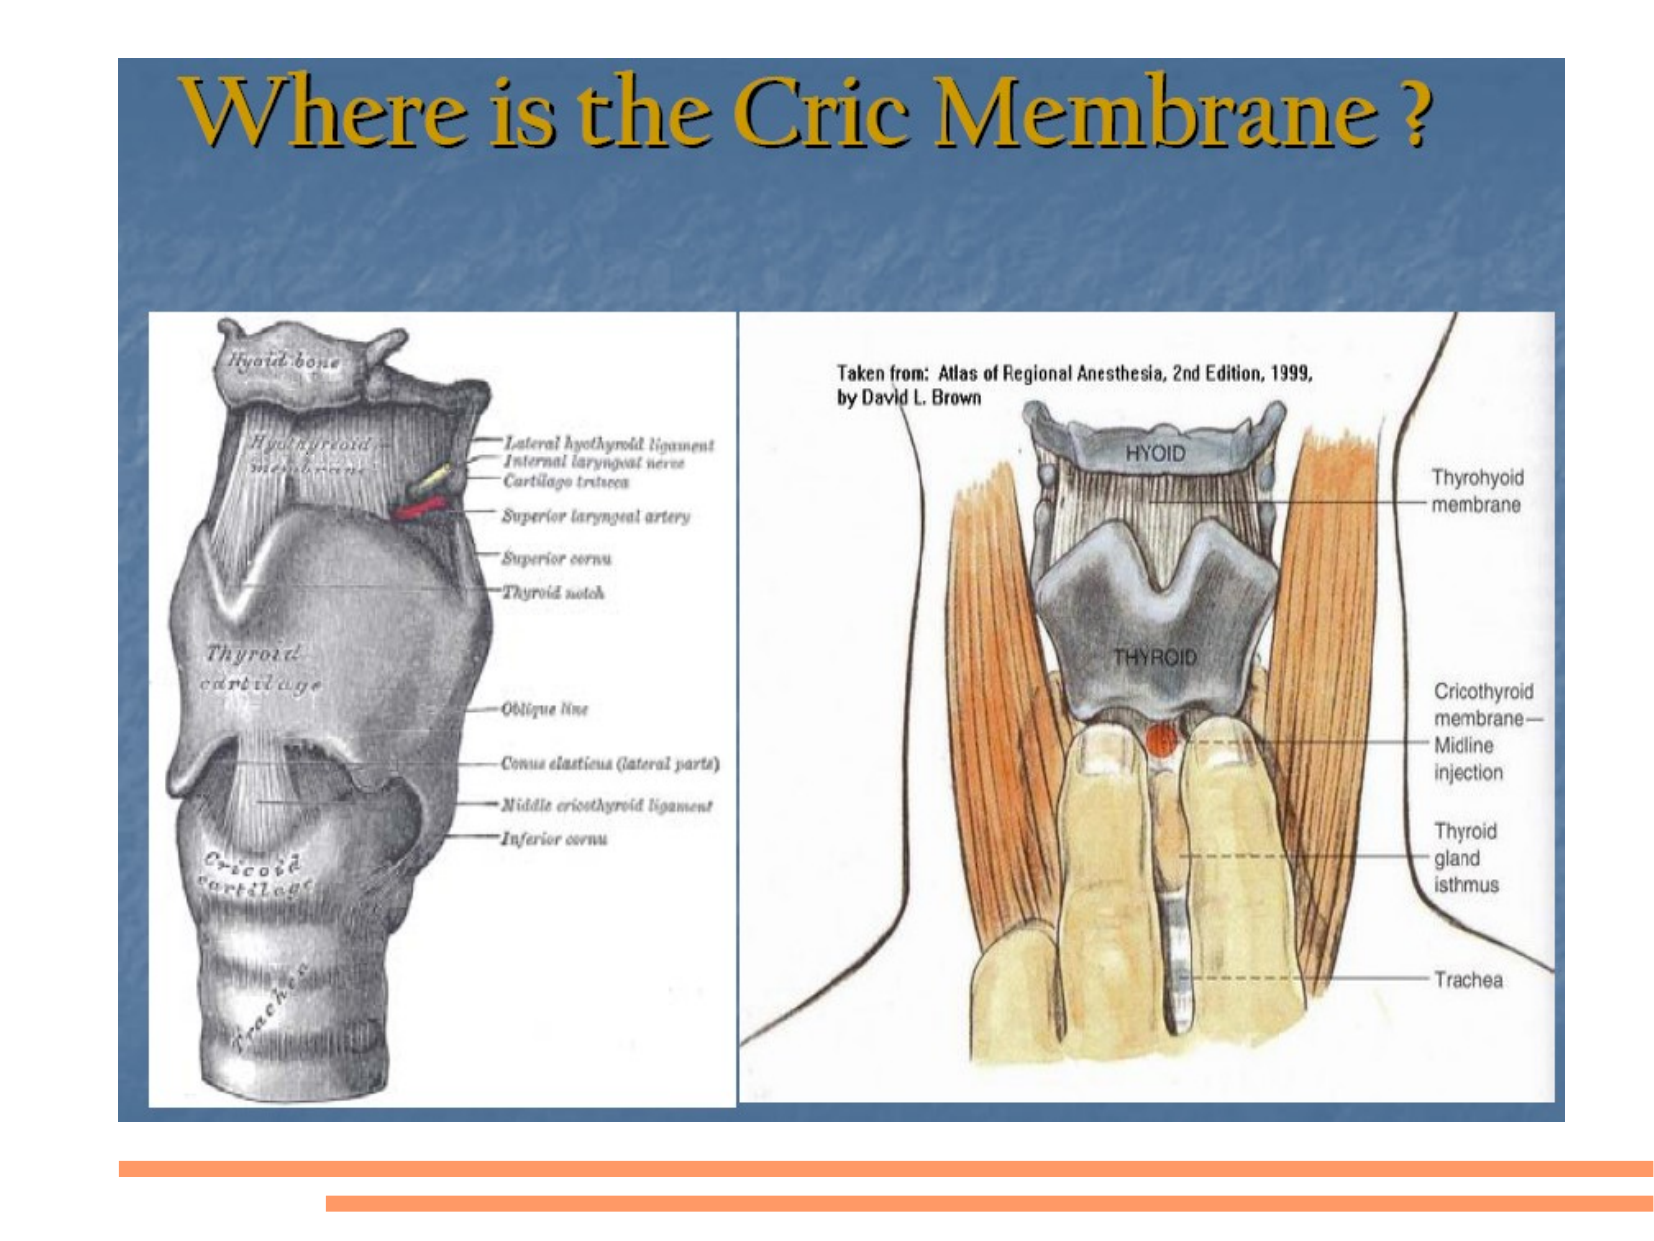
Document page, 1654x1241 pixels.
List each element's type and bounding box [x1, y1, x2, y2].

picture [118, 58, 1565, 1123]
